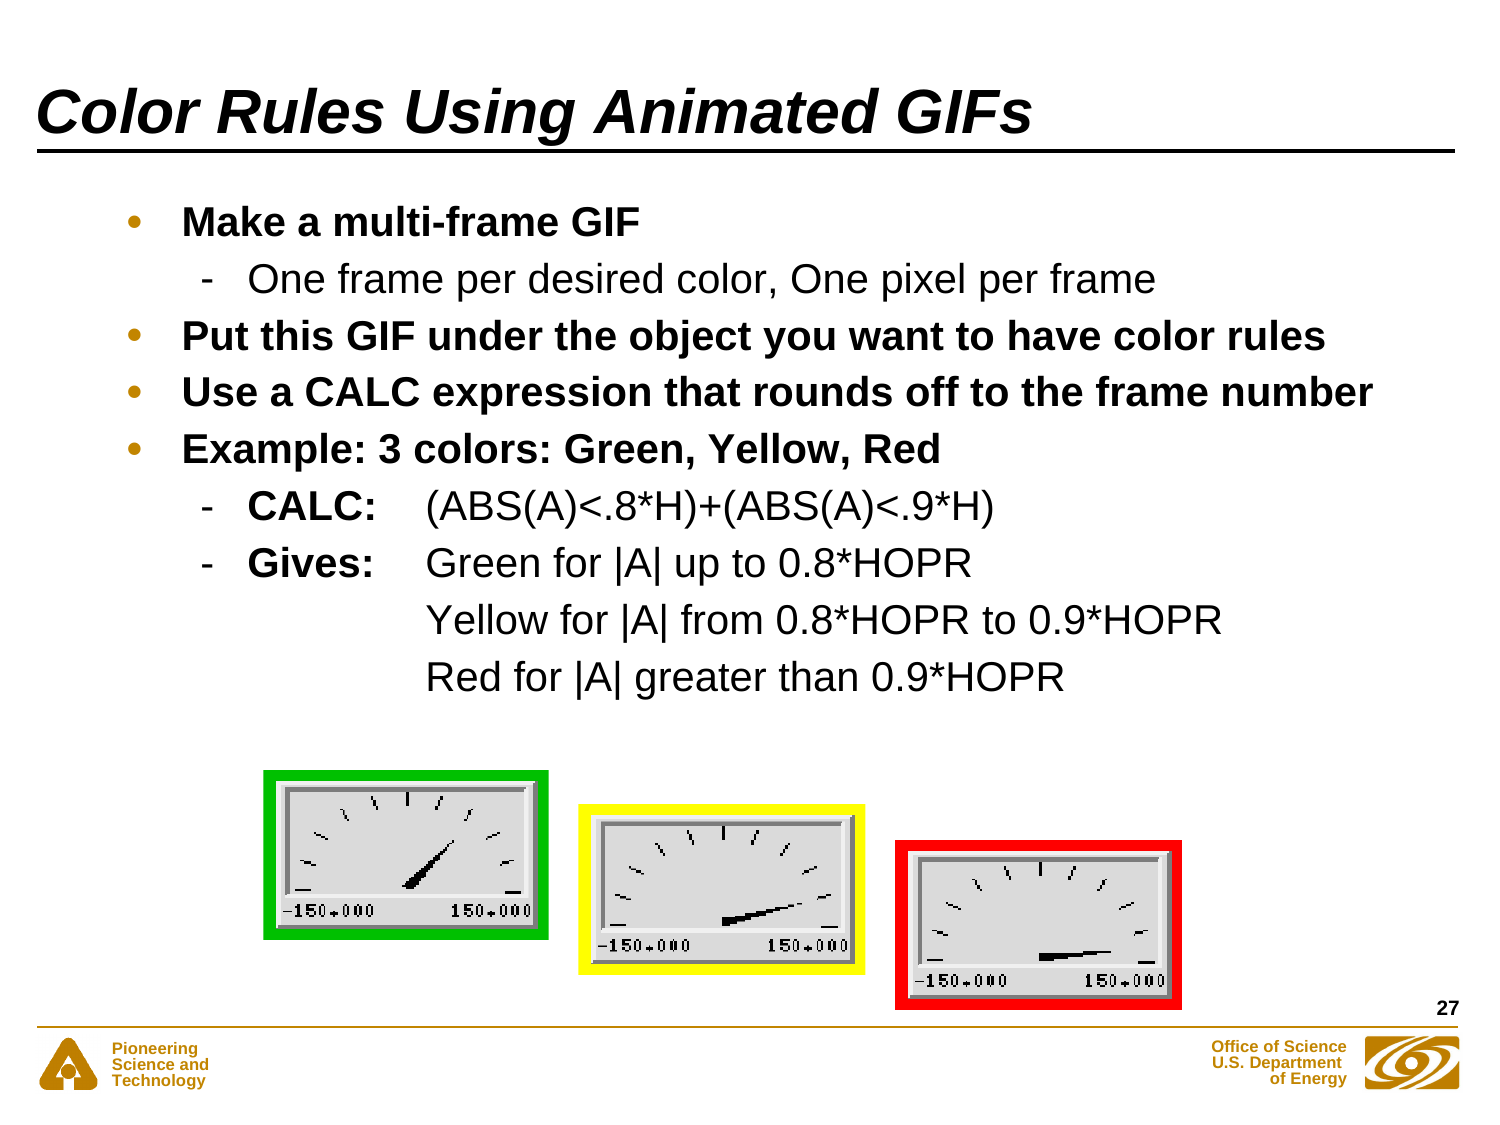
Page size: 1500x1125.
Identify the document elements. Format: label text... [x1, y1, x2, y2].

list Make a multi-frame GIF One frame per desired color, One pixel per frame Put this GIF under the object you want to have color rules Use a CALC expression that rounds off to the frame number Example: 3 colors: Green, Yellow, Red CALC: (ABS(A)<.8*H)+(ABS(A)<.9*H) Gives: Green for |A| up to 0.8*HOPR Yellow for |A| from 0.8*HOPR to 0.9*HOPR Red for |A| greater than 0.9*HOPR [110, 190, 1455, 736]
picture [578, 804, 866, 975]
picture [1362, 1032, 1463, 1093]
title Color Rules Using Animated GIFs [21, 75, 1459, 154]
picture [35, 1034, 101, 1094]
picture [263, 770, 549, 940]
picture [895, 840, 1182, 1010]
